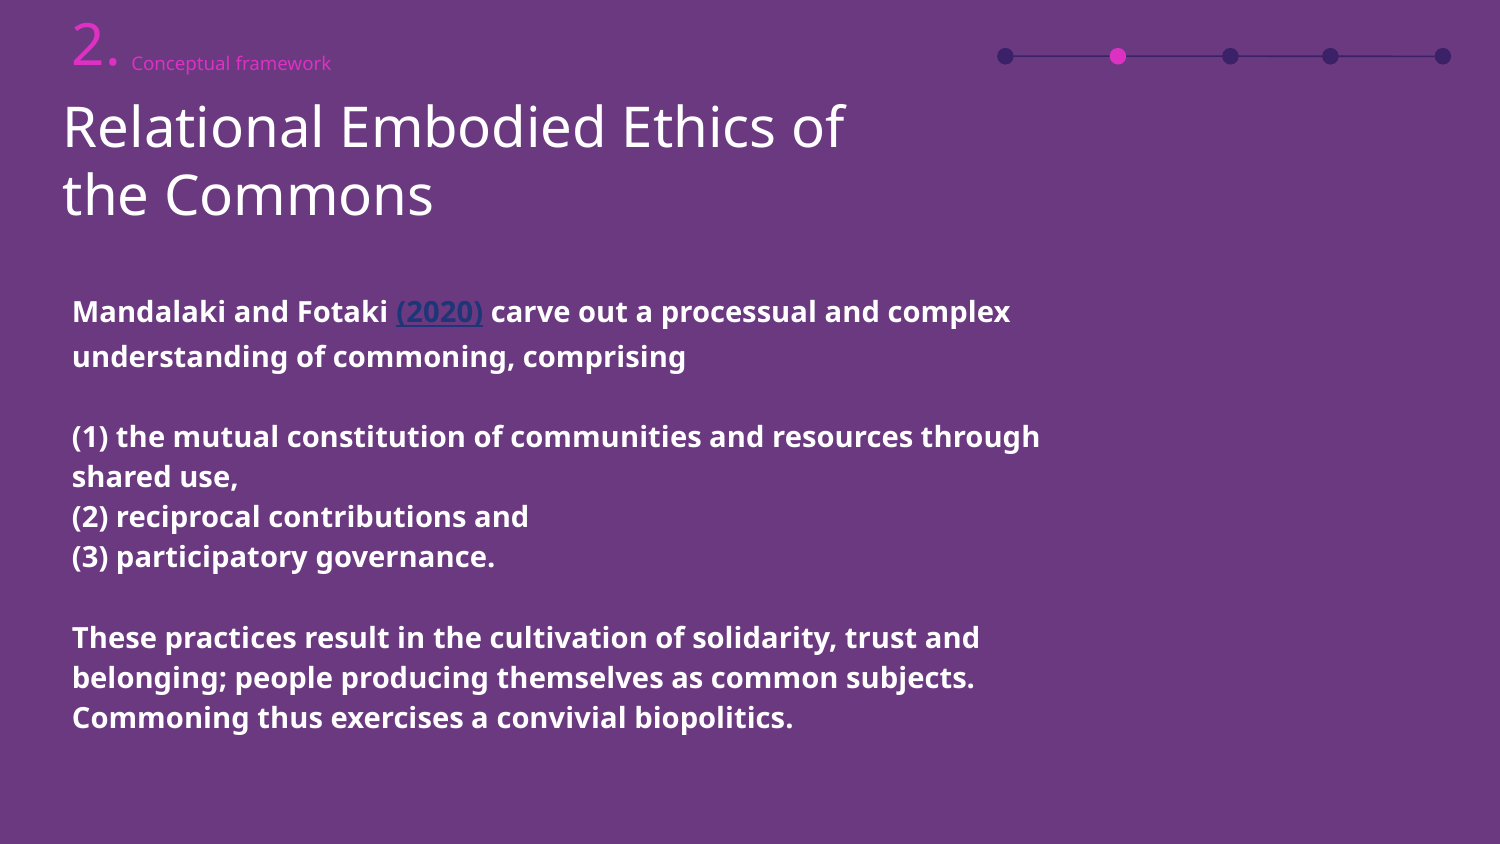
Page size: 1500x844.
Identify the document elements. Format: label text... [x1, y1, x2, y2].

title Relational Embodied Ethics of the Commons [47, 76, 945, 194]
text_box [1434, 47, 1452, 65]
text_box [1222, 47, 1239, 65]
text_box [1322, 47, 1339, 65]
title 2. [56, 0, 165, 98]
list Conceptual framework [116, 33, 976, 82]
text_box [1109, 47, 1127, 65]
list Mandalaki and Fotaki (2020) carve out a processual and complex understanding of commoning, comprising (1) the mutual constitution of communities and resources through shared use, (2) reciprocal contributions and (3) participatory governance. These practices result in the cultivation of solidarity, trust and belonging; people producing themselves as common subjects. Commoning thus exercises a convivial biopolitics. [56, 272, 1126, 762]
text_box [997, 47, 1014, 65]
